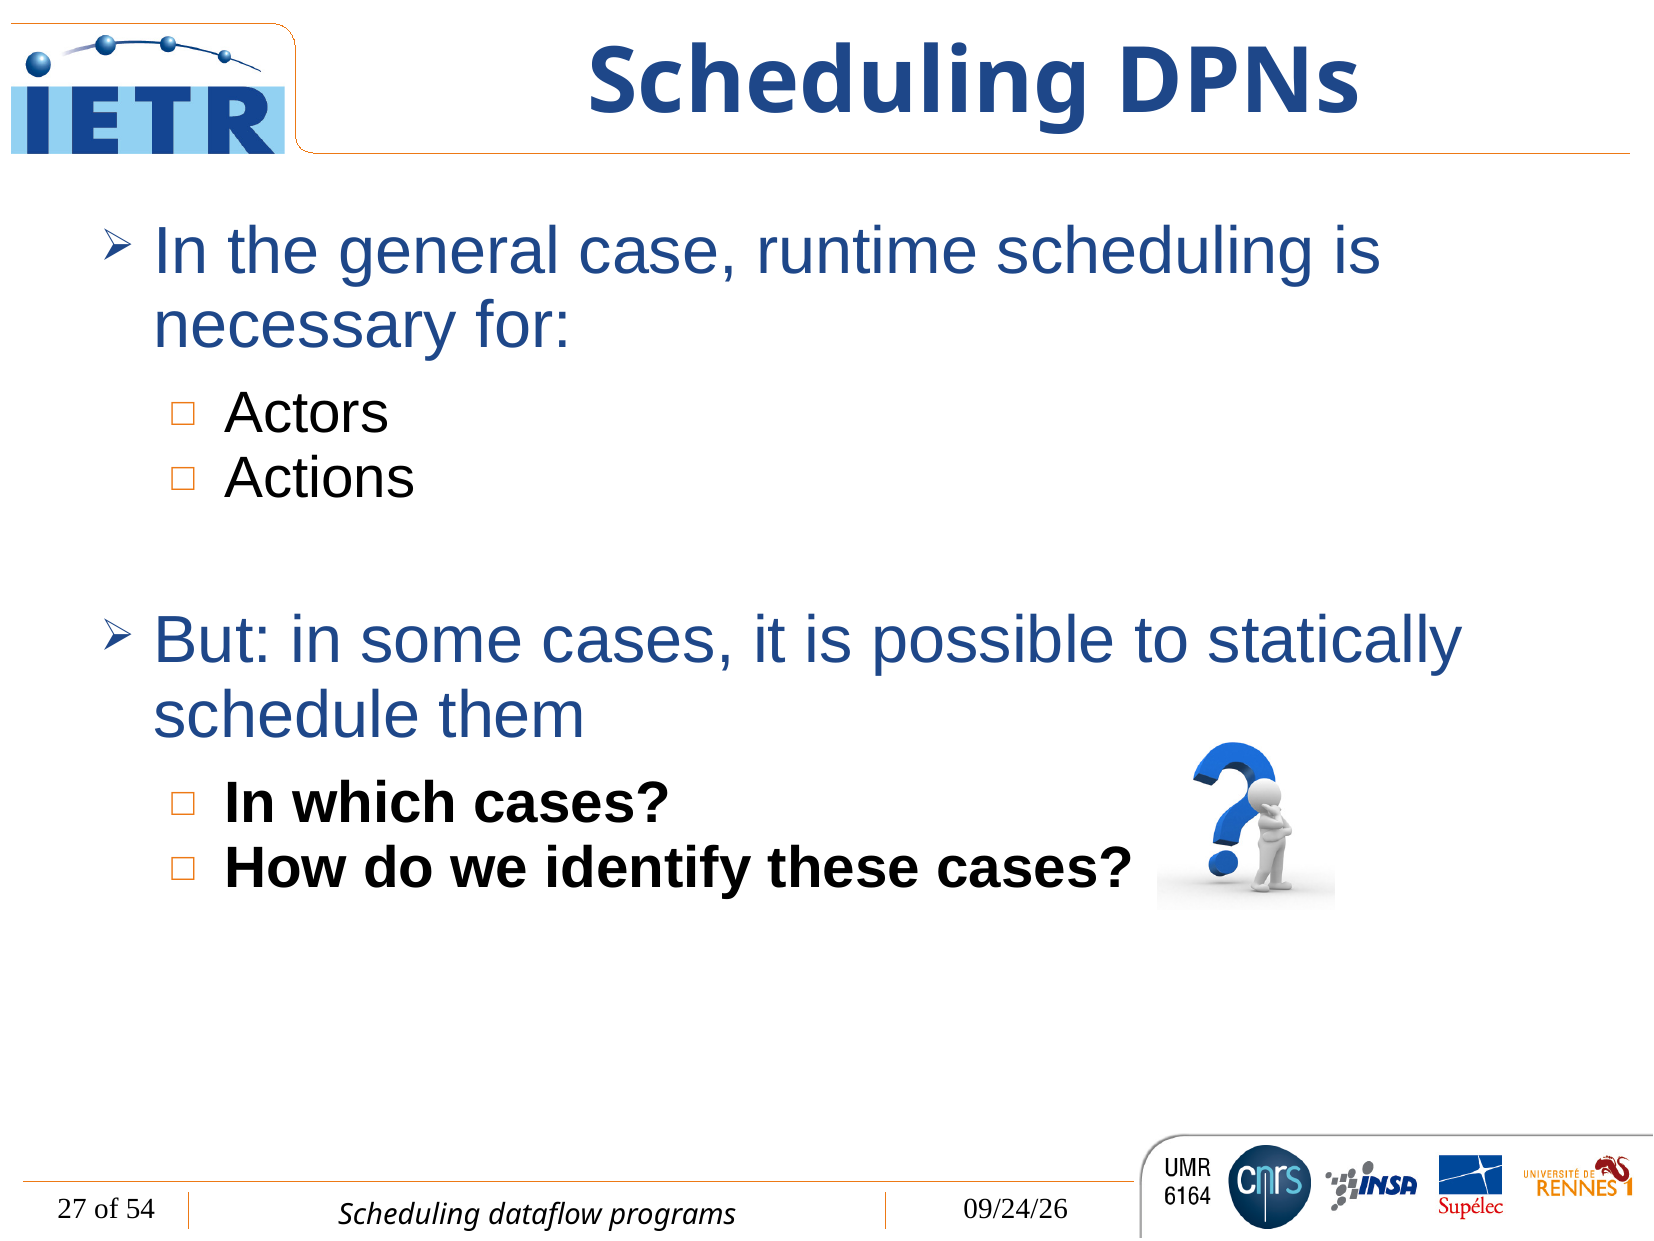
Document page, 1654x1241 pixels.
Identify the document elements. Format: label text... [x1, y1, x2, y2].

picture [1157, 732, 1335, 910]
picture [11, 35, 285, 154]
title Scheduling DPNs [295, 0, 1654, 154]
list In the general case, runtime scheduling is necessary for: Actors Actions But: in some cases, it is possible to statically schedule them In which cases? How do we identify these cases? [82, 212, 1619, 1032]
picture [1139, 1133, 1653, 1238]
